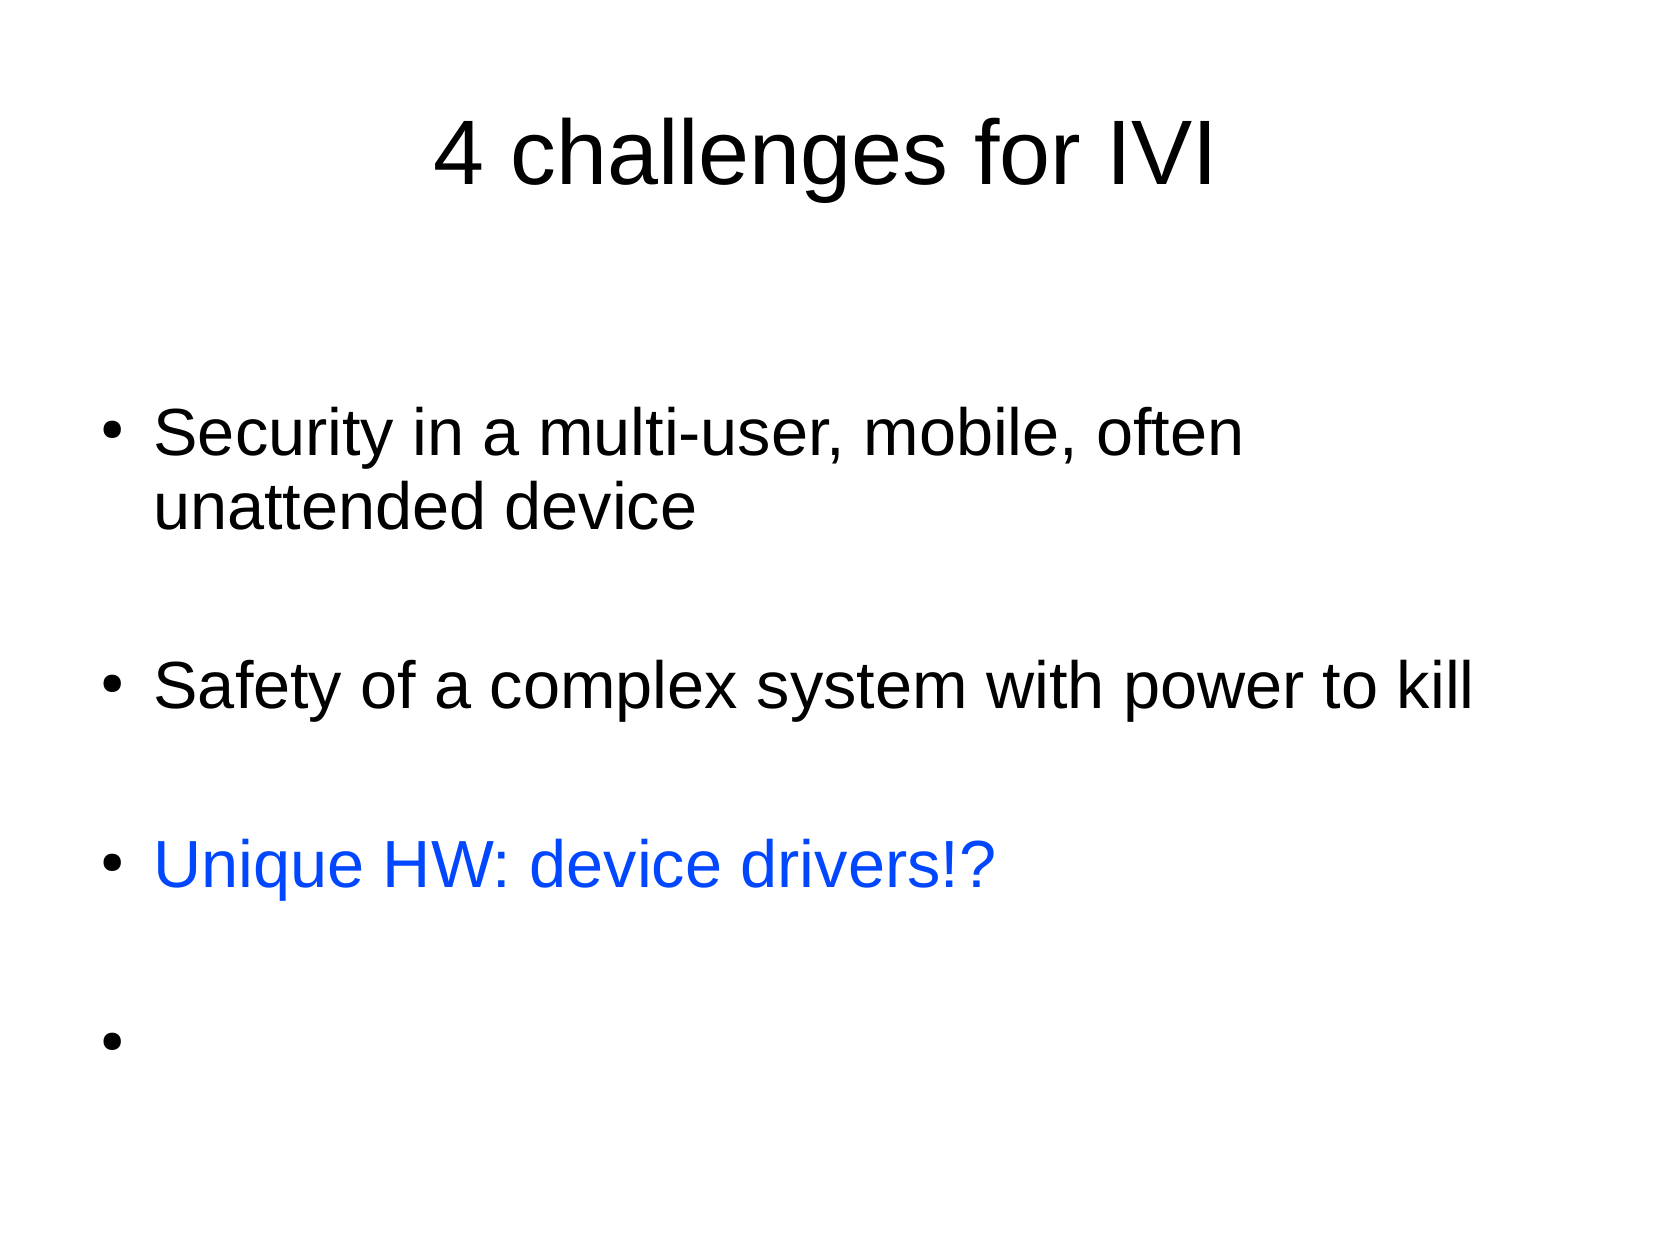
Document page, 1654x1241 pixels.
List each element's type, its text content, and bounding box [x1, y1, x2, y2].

title 4 challenges for IVI [82, 49, 1571, 257]
list Security in a multi-user, mobile, often unattended device Safety of a complex system with power to kill Unique HW: device drivers!? [82, 290, 1571, 1109]
